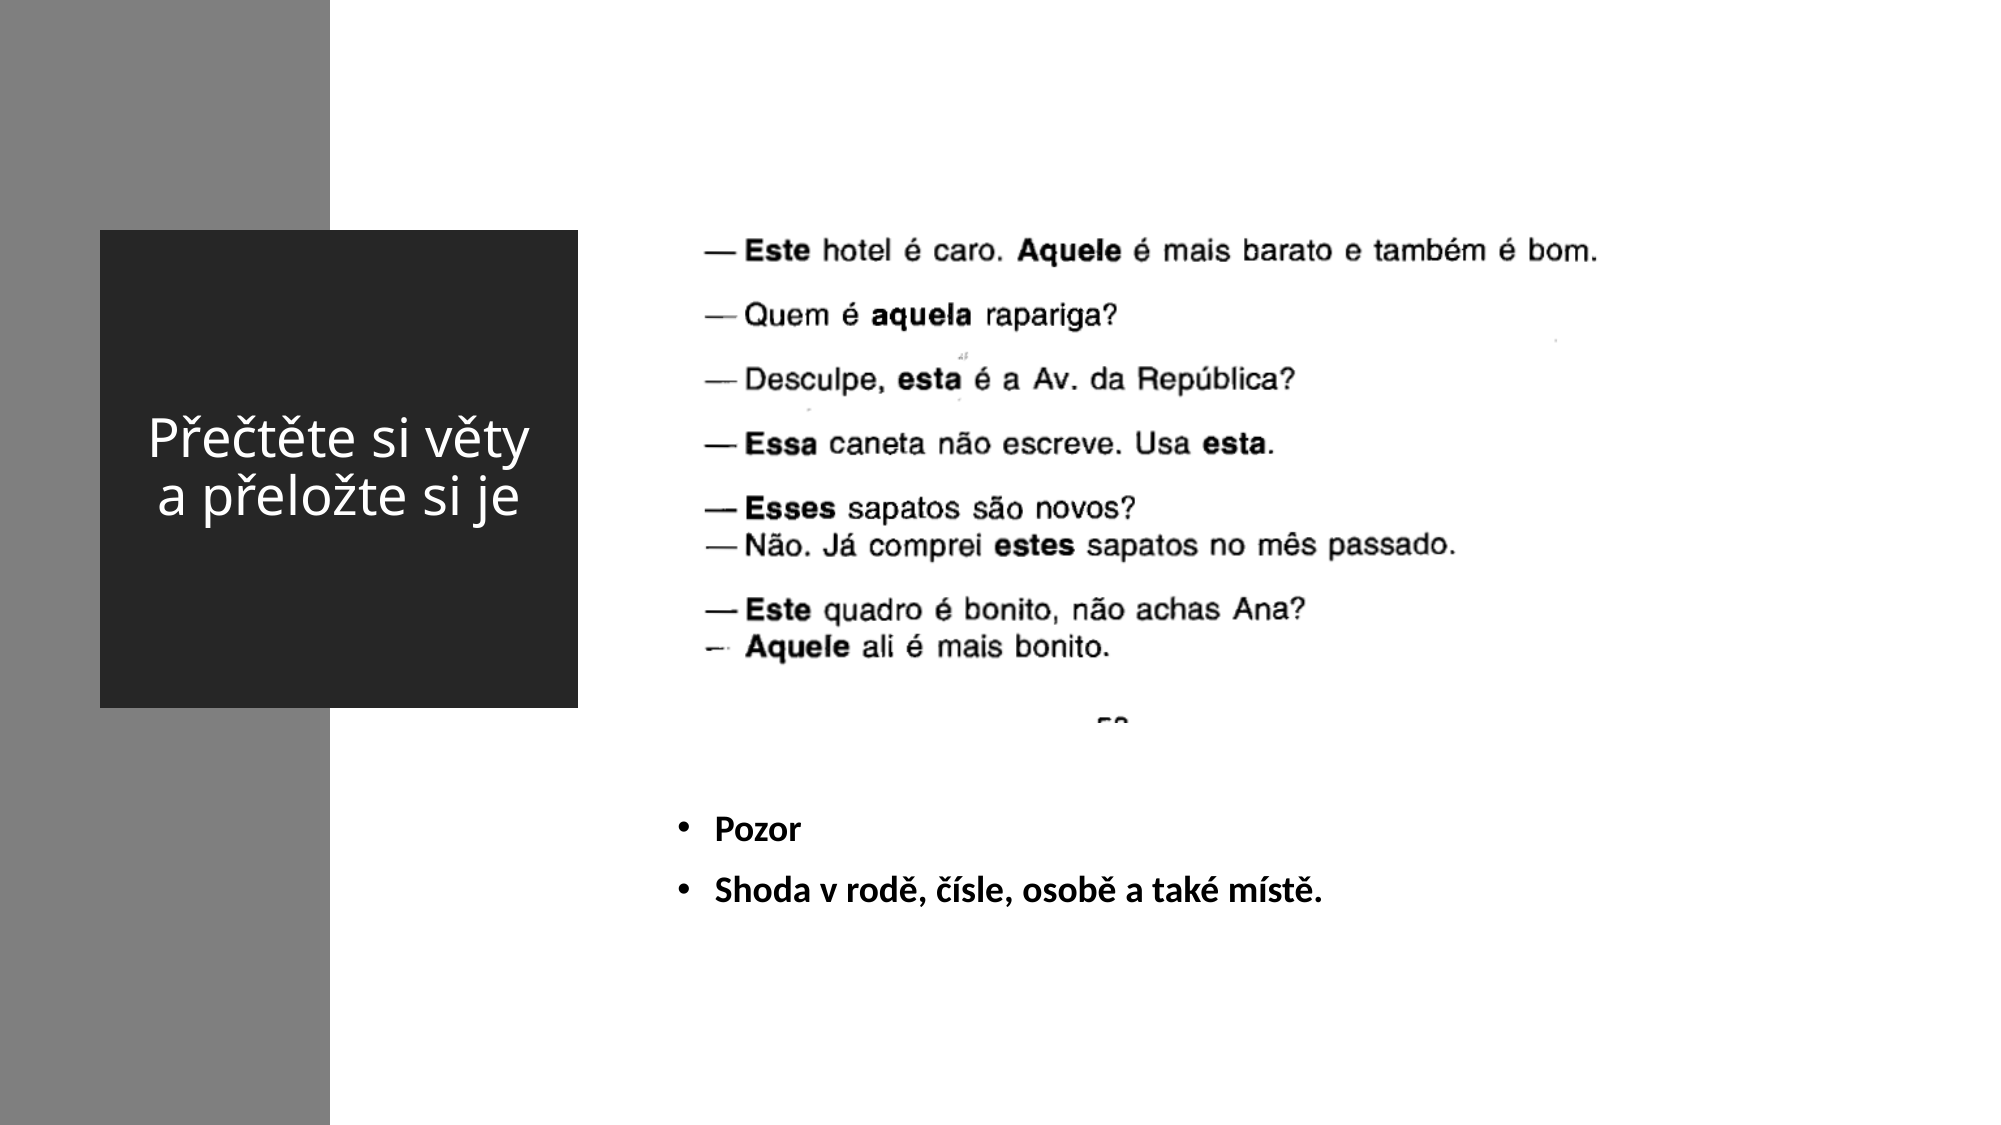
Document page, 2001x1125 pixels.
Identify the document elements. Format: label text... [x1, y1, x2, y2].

title Přečtěte si věty a přeložte si je [113, 243, 564, 694]
list Pozor Shoda v rodě, čísle, osobě a také místě. [662, 801, 1842, 1014]
text_box [0, 0, 330, 1125]
picture [662, 215, 1745, 723]
